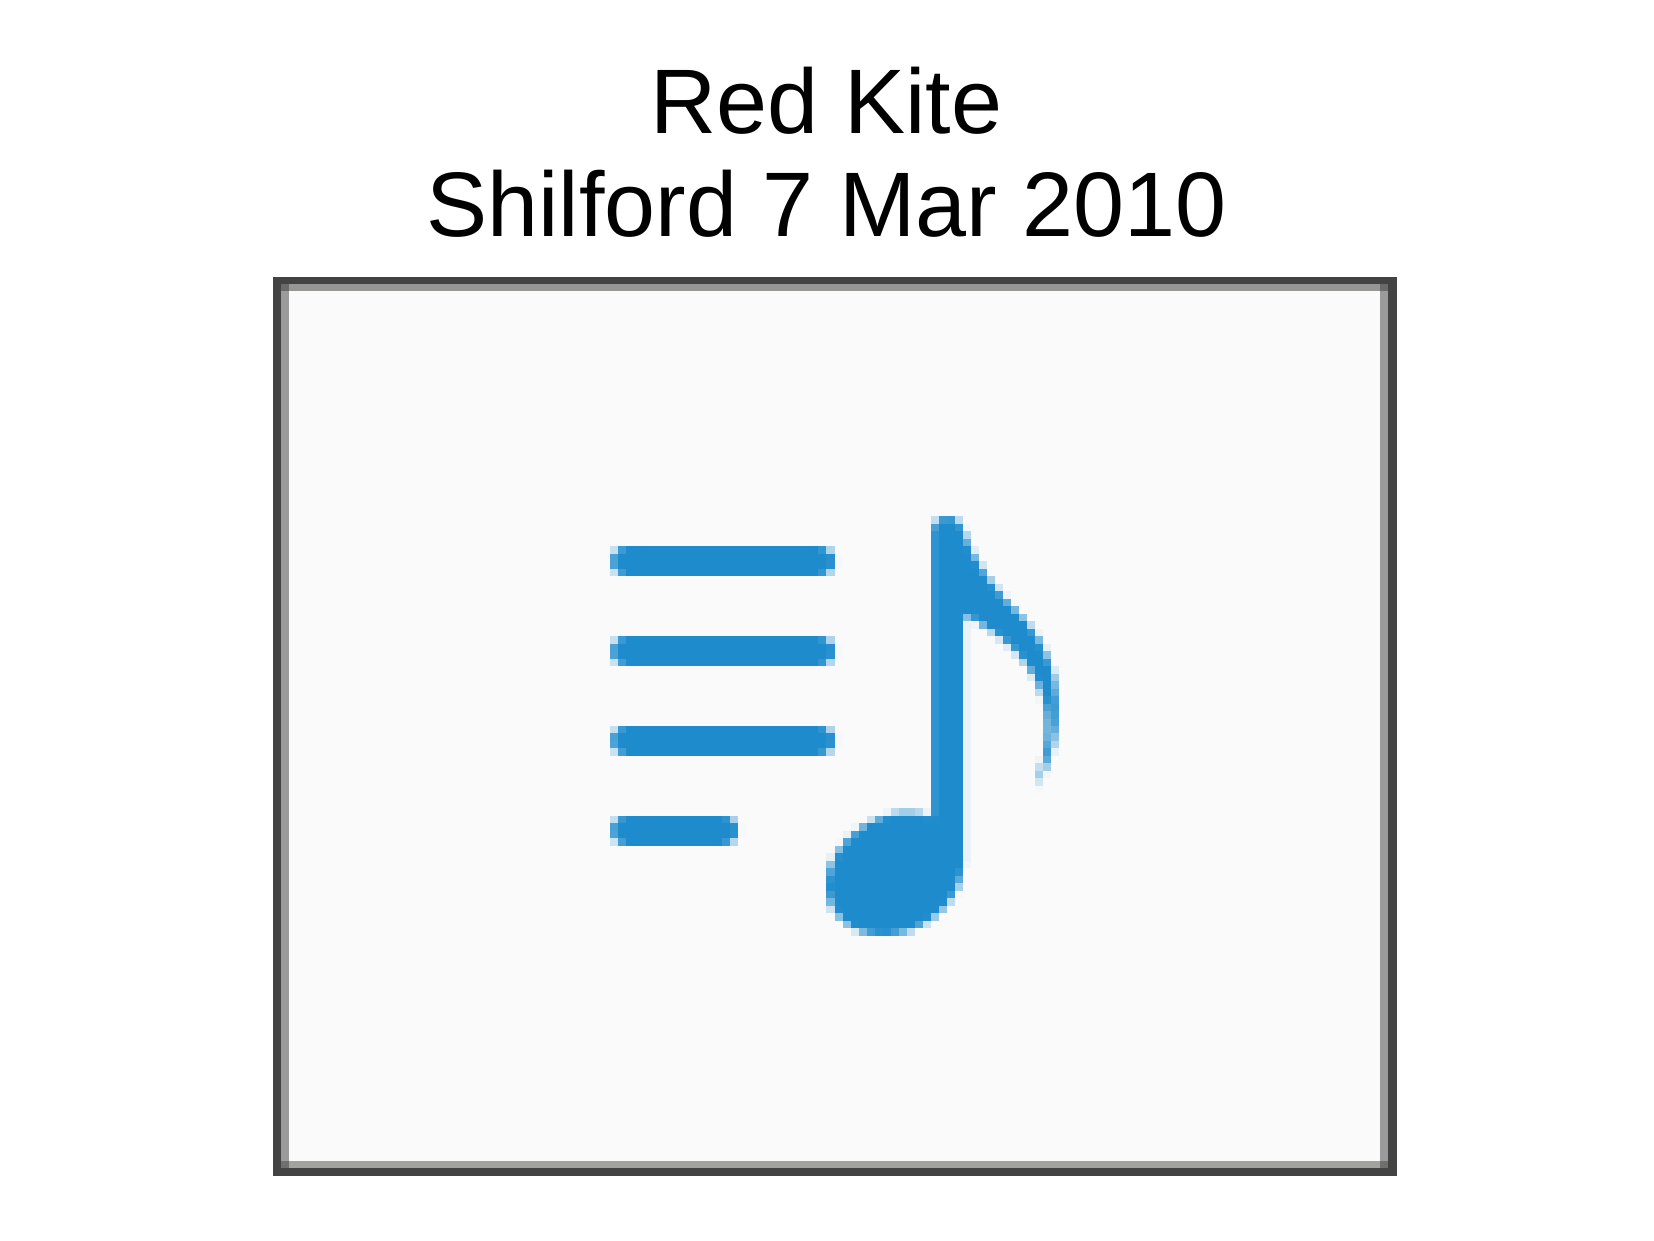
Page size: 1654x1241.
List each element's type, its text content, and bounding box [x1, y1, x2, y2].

text_box [272, 276, 1398, 1177]
title Red Kite Shilford 7 Mar 2010 [82, 50, 1571, 256]
